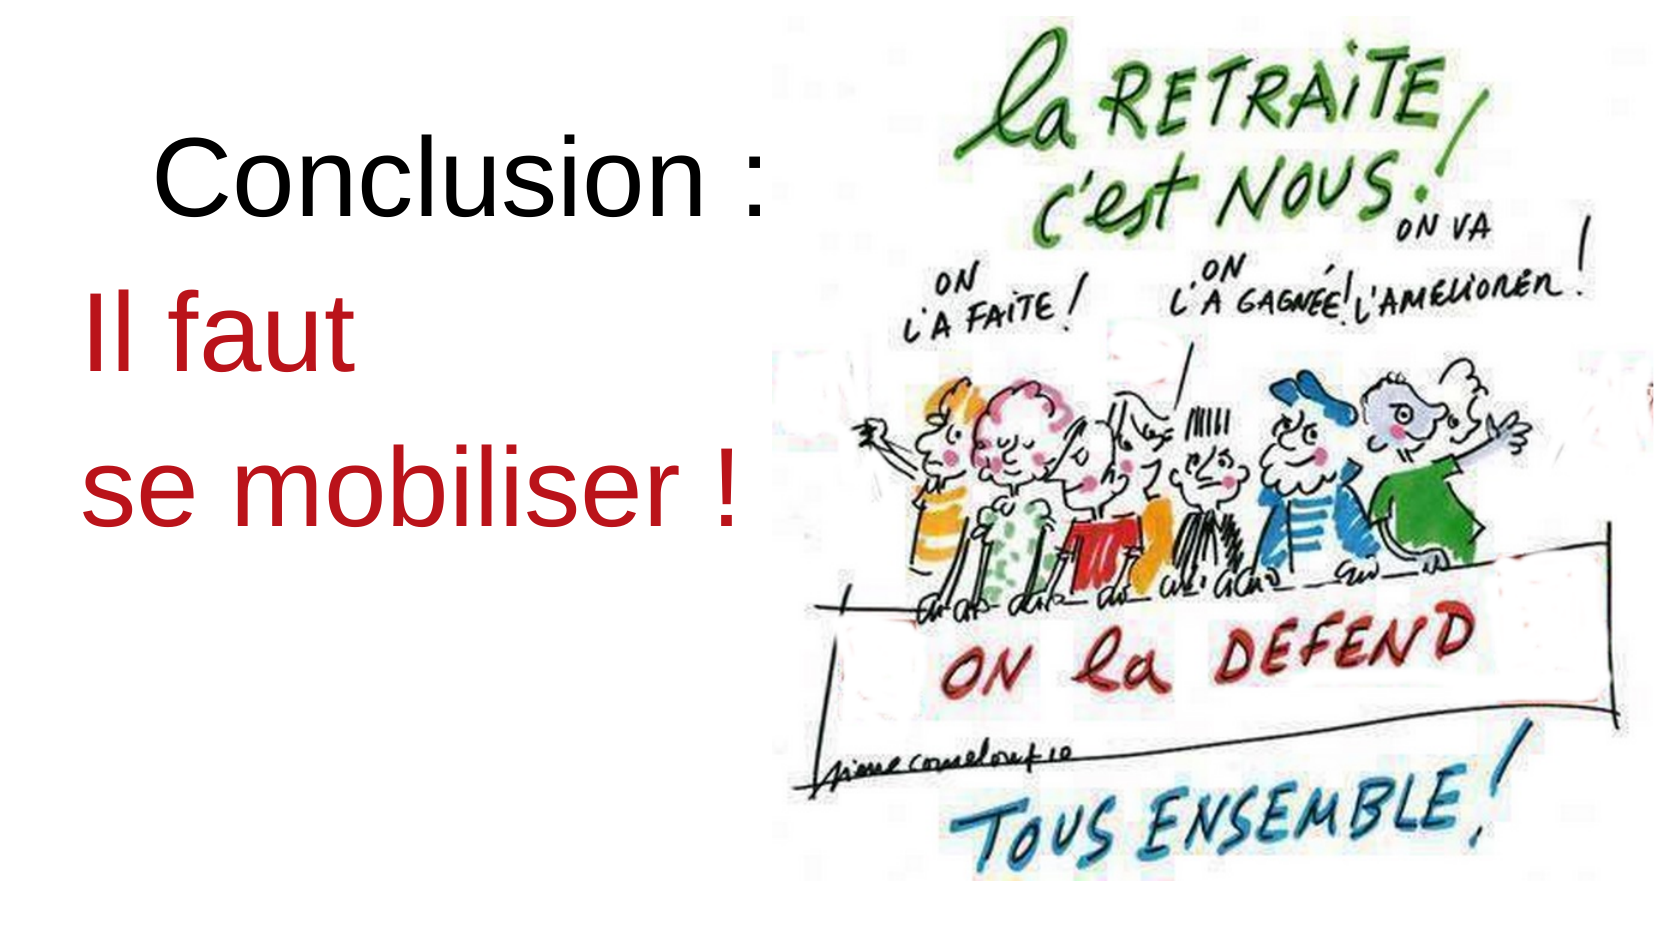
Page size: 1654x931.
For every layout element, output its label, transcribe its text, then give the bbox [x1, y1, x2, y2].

list Conclusion : Il faut se mobiliser ! [80, 114, 772, 655]
picture [772, 16, 1654, 882]
